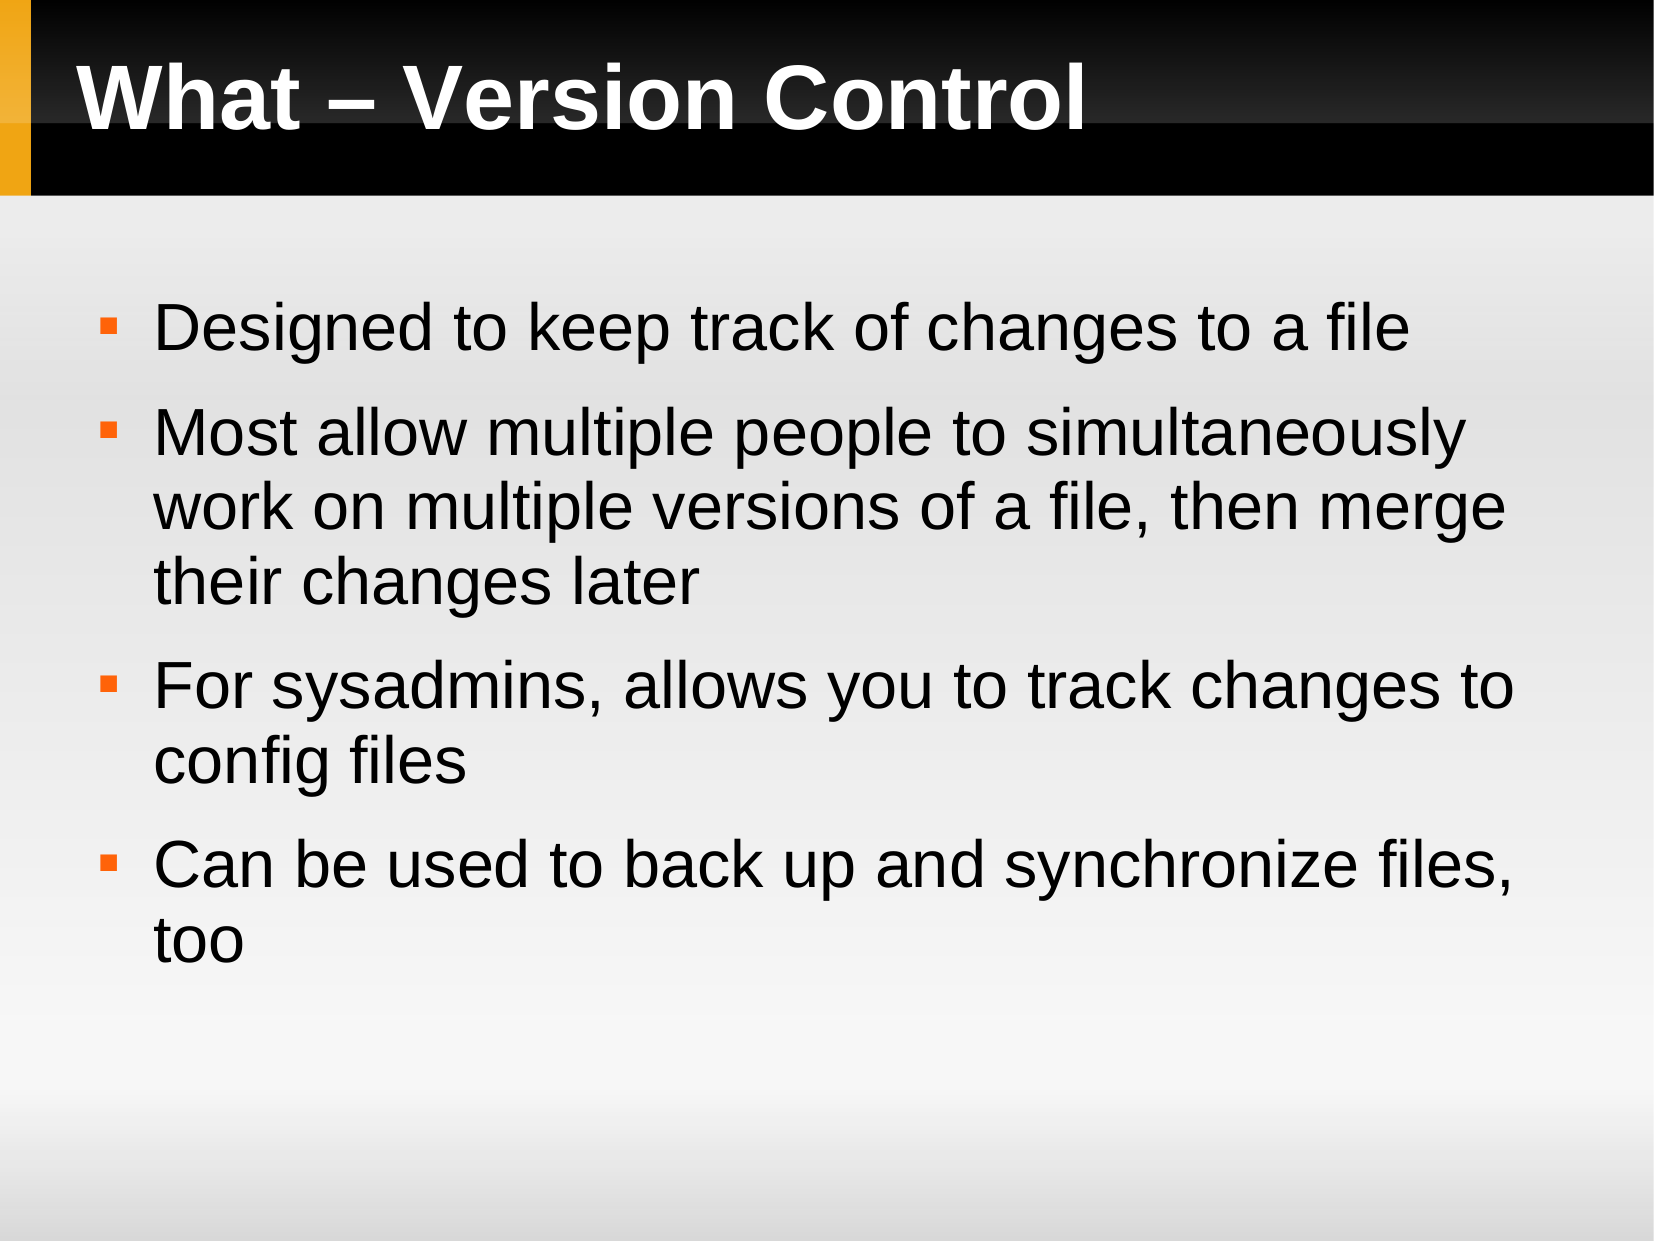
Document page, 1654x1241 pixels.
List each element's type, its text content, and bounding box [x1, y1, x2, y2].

list Designed to keep track of changes to a file Most allow multiple people to simultaneously work on multiple versions of a file, then merge their changes later For sysadmins, allows you to track changes to config files Can be used to back up and synchronize files, too [82, 290, 1571, 1109]
picture [0, 0, 1654, 1241]
title What – Version Control [76, 0, 1565, 202]
